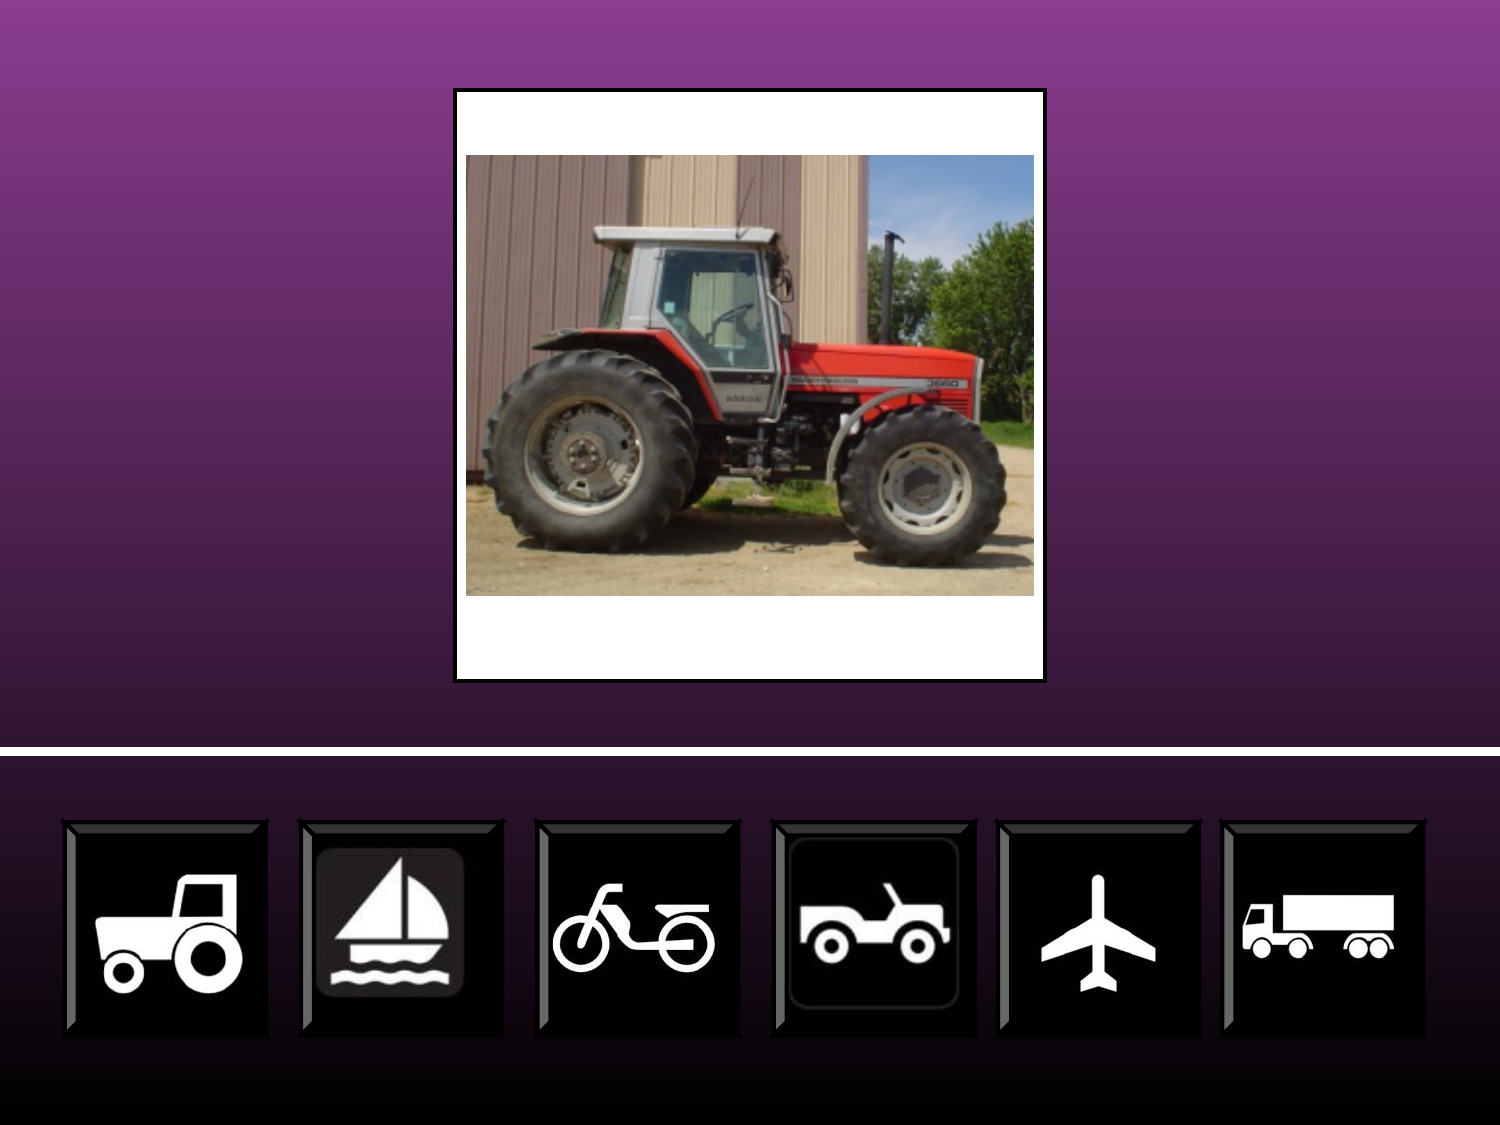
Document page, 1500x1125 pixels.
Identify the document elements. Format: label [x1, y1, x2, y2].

text_box [454, 90, 1046, 681]
text_box [66, 822, 266, 1035]
text_box [302, 822, 502, 1035]
picture [466, 155, 1034, 597]
text_box [539, 822, 739, 1035]
text_box [1000, 822, 1199, 1035]
text_box [775, 822, 975, 1035]
text_box [1224, 822, 1424, 1035]
